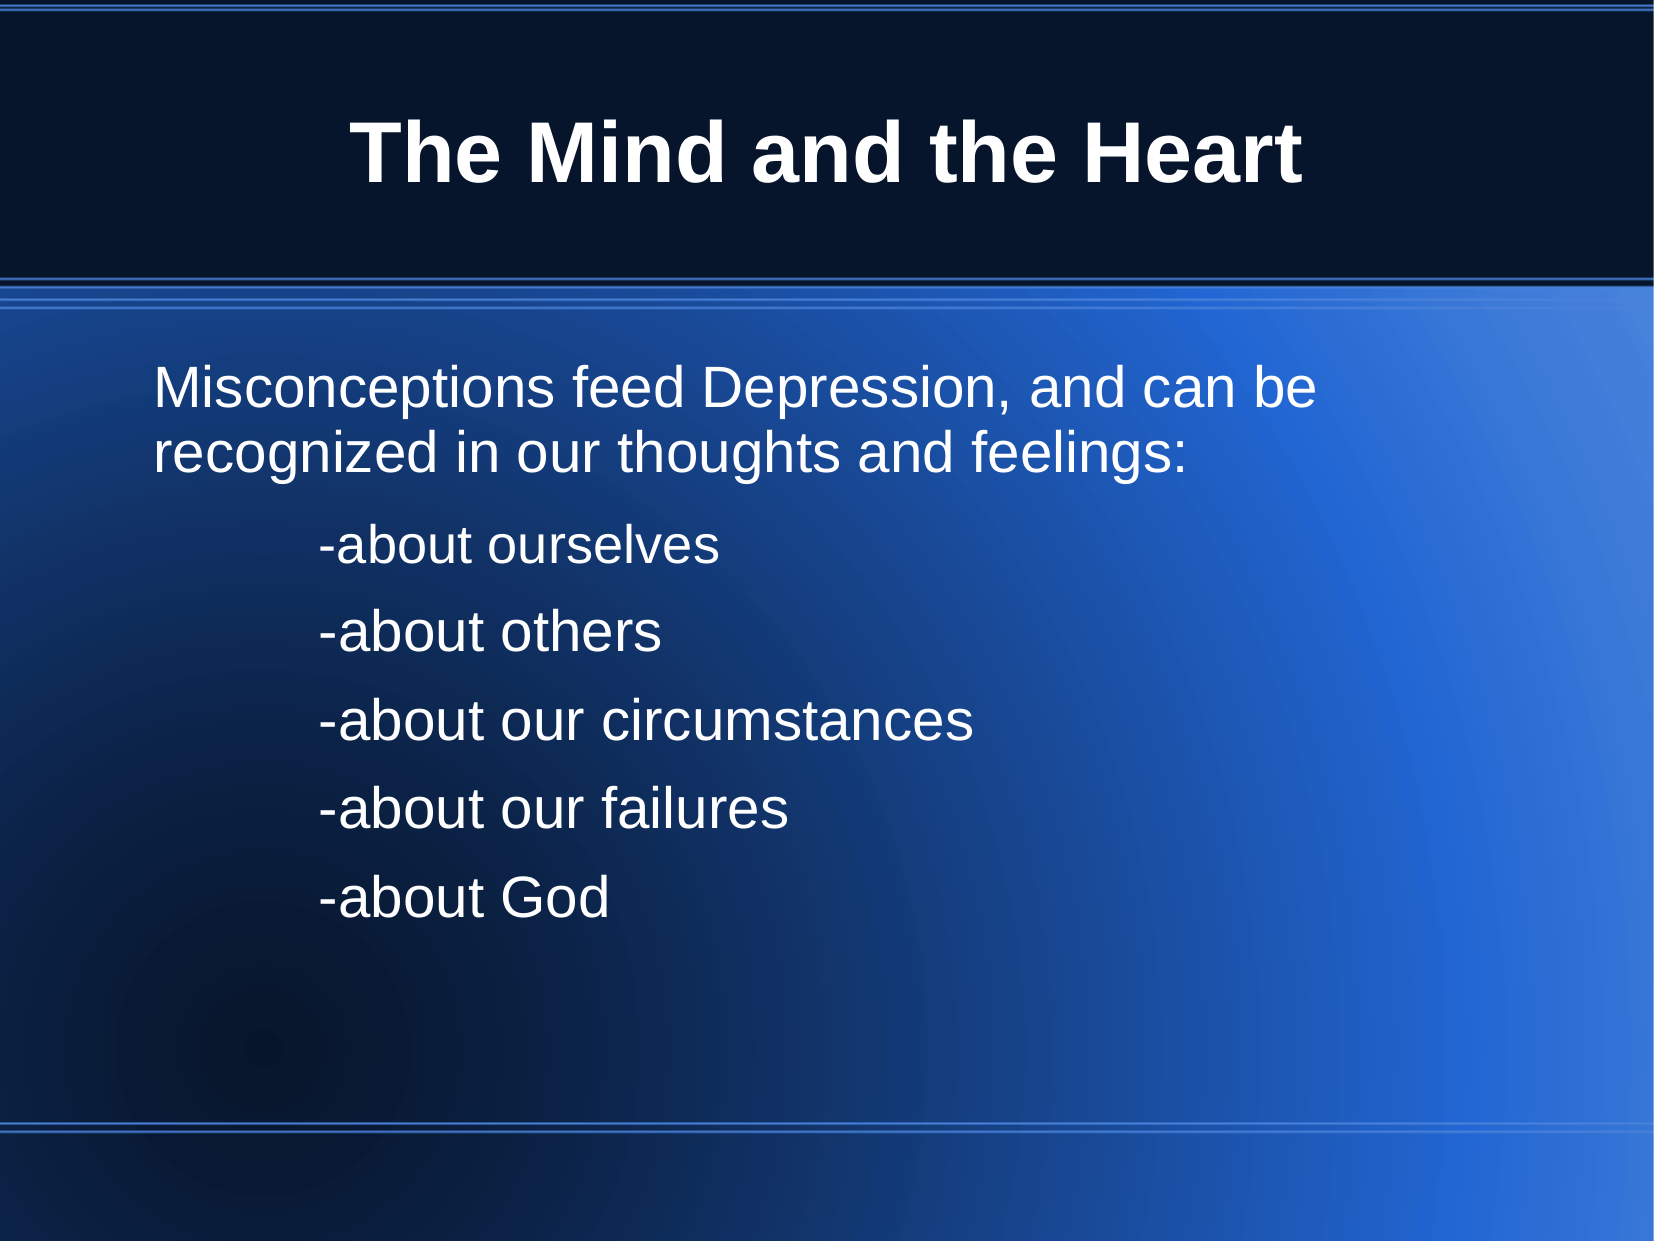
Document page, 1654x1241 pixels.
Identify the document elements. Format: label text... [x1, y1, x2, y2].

picture [0, 0, 1654, 1241]
title The Mind and the Heart [82, 49, 1571, 257]
text_box [630, 390, 660, 462]
list Misconceptions feed Depression, and can be recognized in our thoughts and feelings: -about ourselves -about others -about our circumstances -about our failures -about God [82, 355, 1571, 1209]
